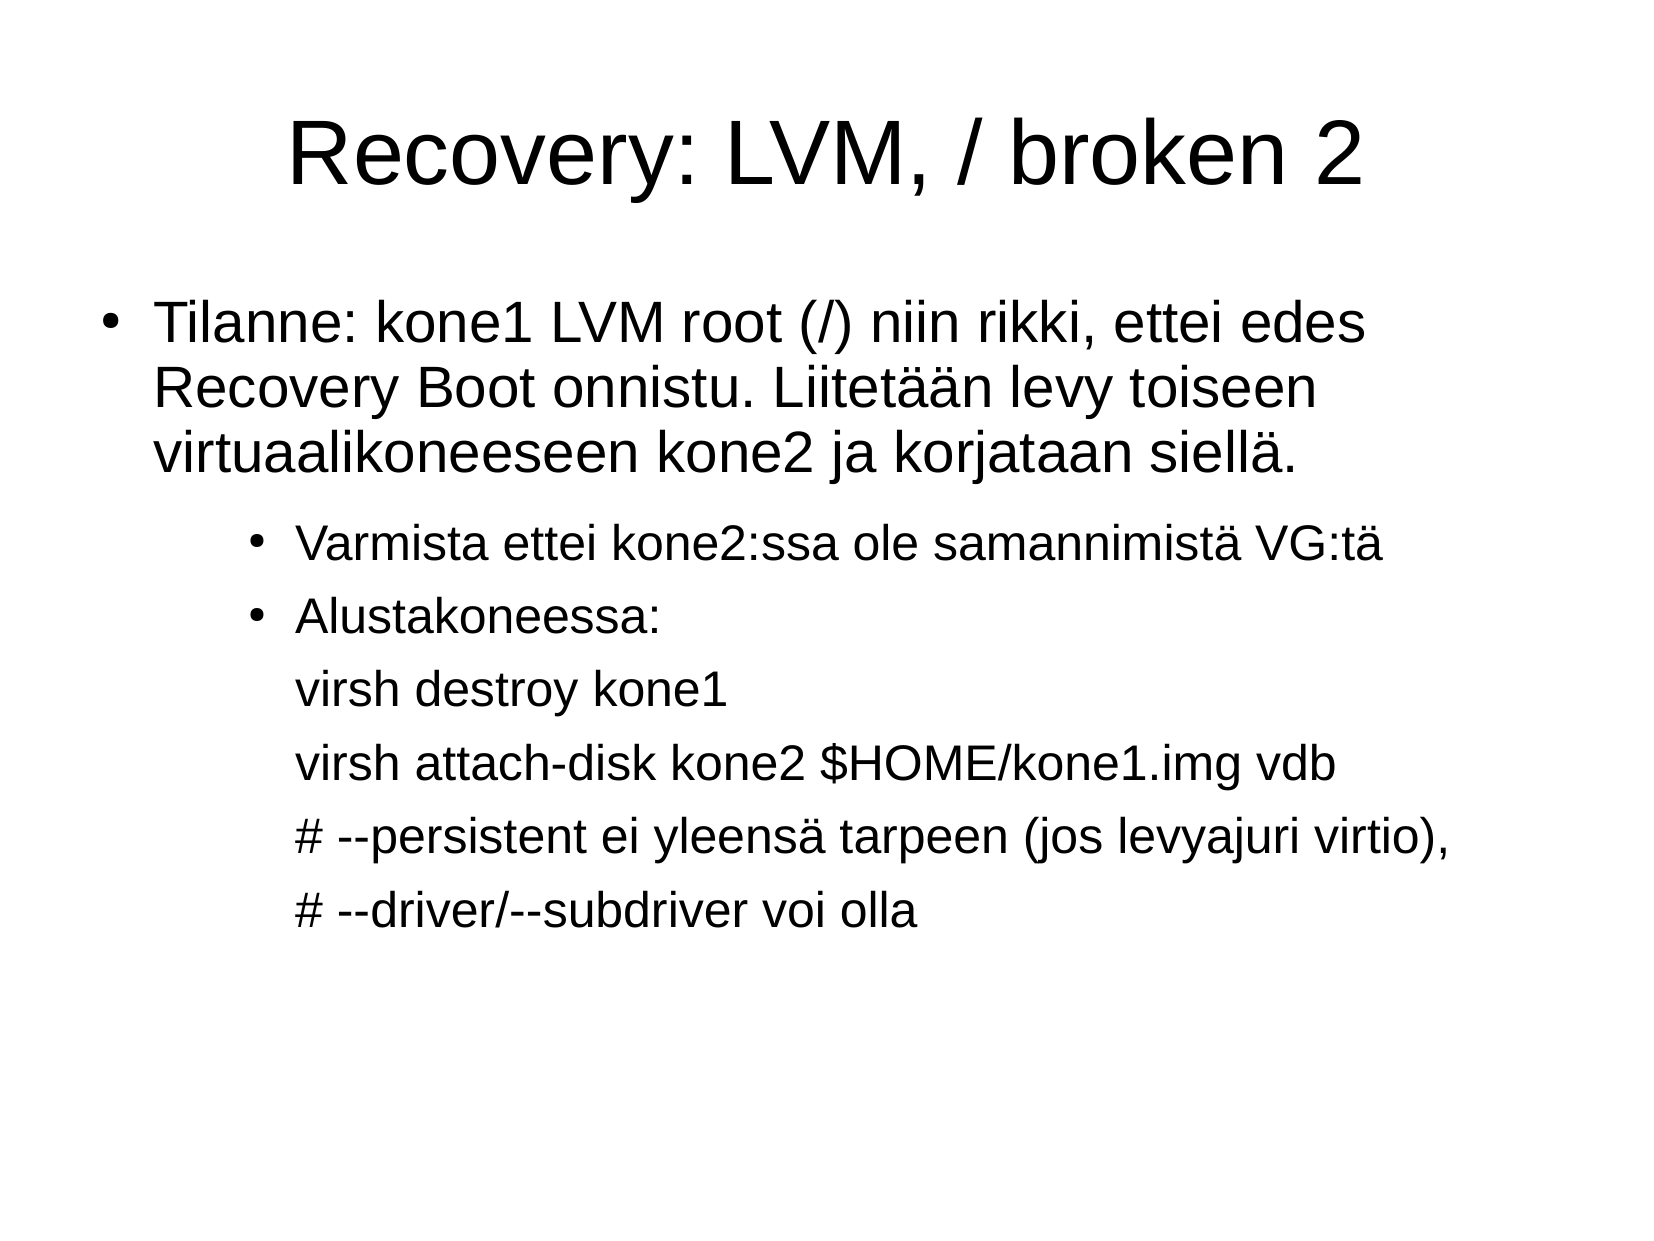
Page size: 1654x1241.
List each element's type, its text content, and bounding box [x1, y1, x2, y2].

title Recovery: LVM, / broken 2 [82, 49, 1571, 257]
list Tilanne: kone1 LVM root (/) niin rikki, ettei edes Recovery Boot onnistu. Liitetään levy toiseen virtuaalikoneeseen kone2 ja korjataan siellä. Varmista ettei kone2:ssa ole samannimistä VG:tä Alustakoneessa: virsh destroy kone1 virsh attach-disk kone2 $HOME/kone1.img vdb # --persistent ei yleensä tarpeen (jos levyajuri virtio), # --driver/--subdriver voi olla [82, 290, 1571, 1010]
